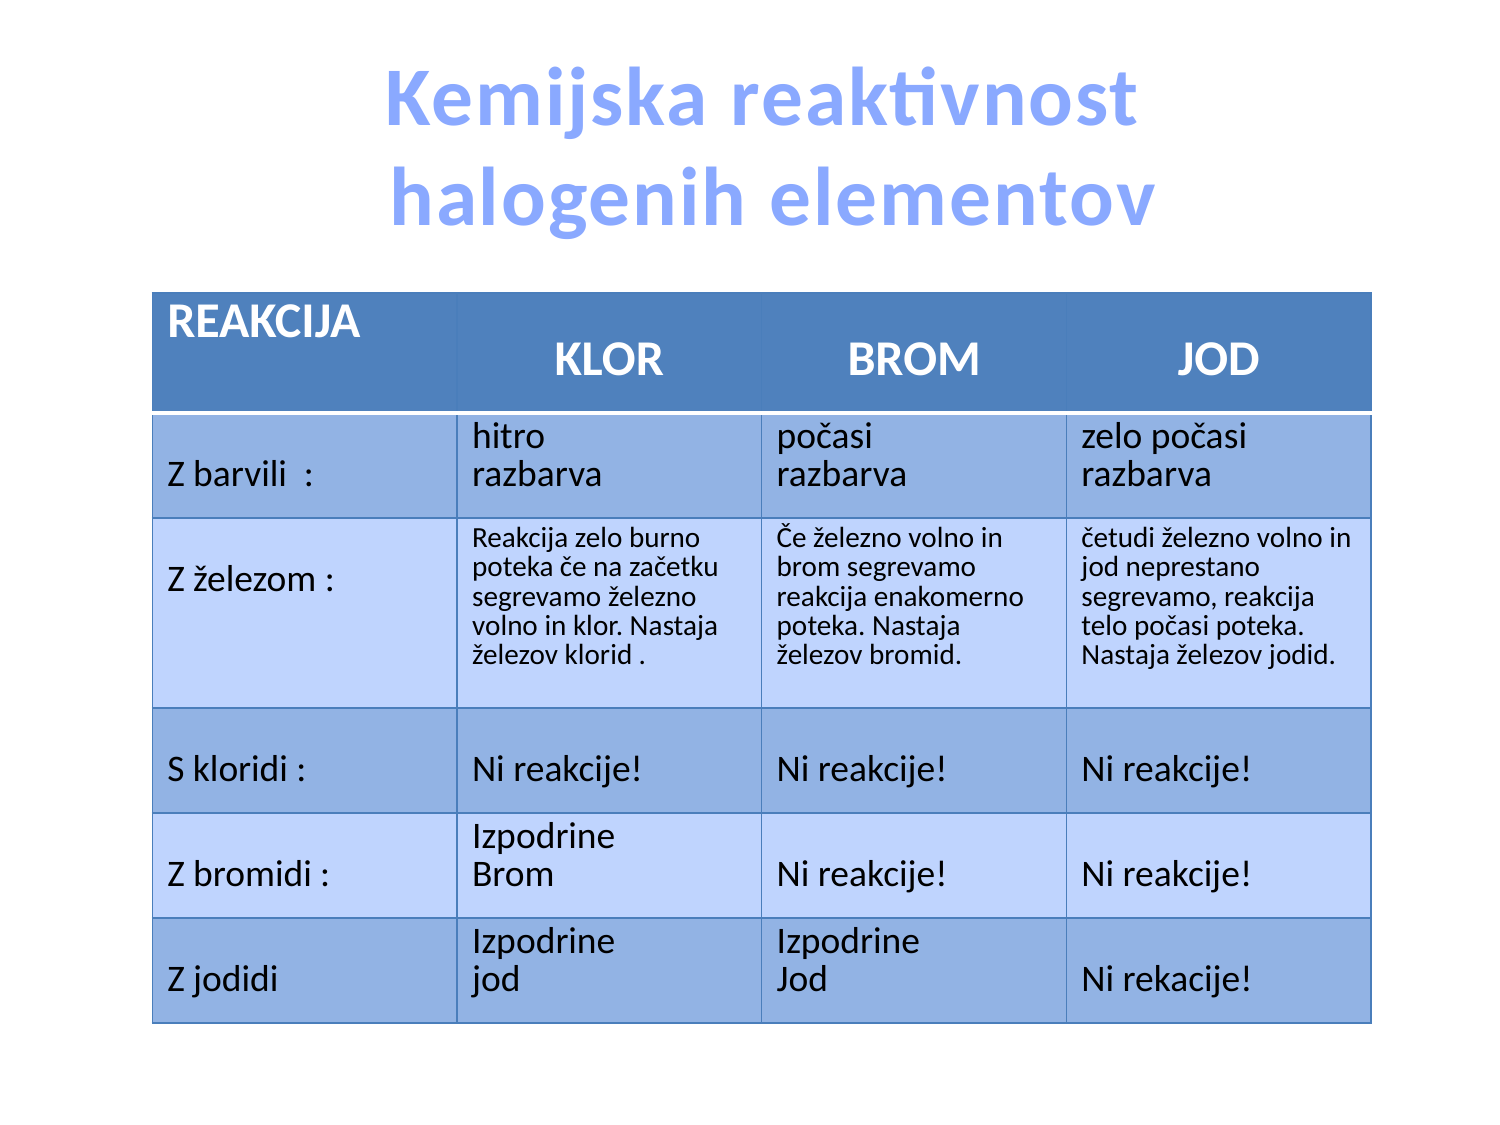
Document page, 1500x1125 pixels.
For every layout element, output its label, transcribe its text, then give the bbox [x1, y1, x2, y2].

table_cell Reakcija zelo burno poteka če na začetku segrevamo železno volno in klor. Nastaja železov klorid . [458, 519, 761, 707]
table_cell Ni reakcije! [762, 709, 1066, 812]
table_cell Z bromidi : [153, 814, 456, 917]
table_cell Z železom : [153, 519, 456, 707]
table_header JOD [1067, 294, 1370, 411]
table_cell Z jodidi [153, 919, 456, 1022]
table_cell hitro razbarva [458, 415, 761, 517]
table_cell Ni reakcije! [458, 709, 761, 812]
table_cell Izpodrine Brom [458, 814, 761, 917]
table_cell Ni reakcije! [1067, 814, 1370, 917]
table_cell počasi razbarva [762, 415, 1066, 517]
table_cell četudi železno volno in jod neprestano segrevamo, reakcija telo počasi poteka. Nastaja železov jodid. [1067, 519, 1370, 707]
table_cell S kloridi : [153, 709, 456, 812]
table_cell zelo počasi razbarva [1067, 415, 1370, 517]
table_cell Ni rekacije! [1067, 919, 1370, 1022]
text_box Kemijska reaktivnost halogenih elementov [370, 35, 1176, 250]
table_header REAKCIJA [153, 294, 456, 411]
table_cell Če železno volno in brom segrevamo reakcija enakomerno poteka. Nastaja železov bromid. [762, 519, 1066, 707]
table_cell Ni reakcije! [762, 814, 1066, 917]
table_cell Izpodrine Jod [762, 919, 1066, 1022]
table_cell Izpodrine jod [458, 919, 761, 1022]
table_cell Z barvili : [153, 415, 456, 517]
table_header BROM [762, 294, 1066, 411]
table_cell Ni reakcije! [1067, 709, 1370, 812]
table_header KLOR [458, 294, 761, 411]
